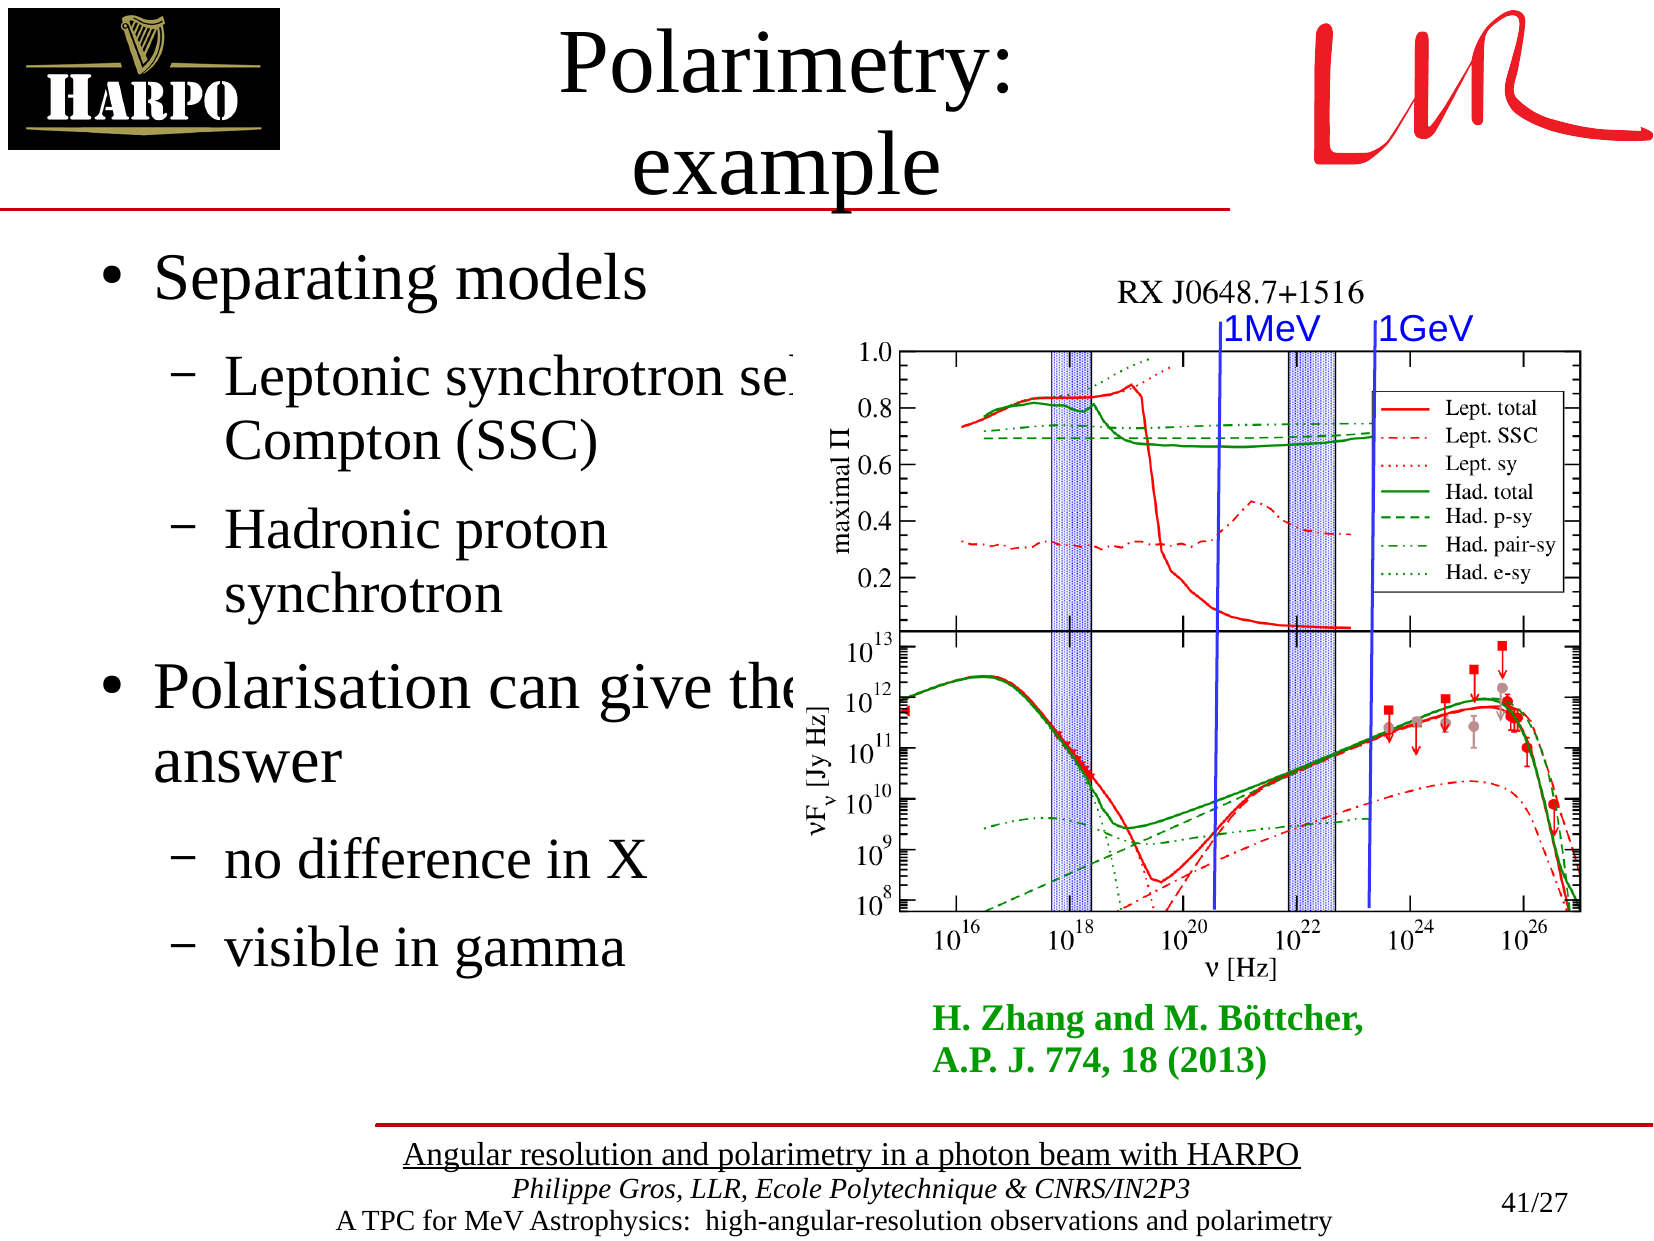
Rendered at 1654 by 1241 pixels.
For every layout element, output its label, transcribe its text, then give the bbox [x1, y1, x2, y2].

list Separating models Leptonic synchrotron self Compton (SSC) Hadronic proton synchrotron Polarisation can give the answer no difference in X visible in gamma [82, 239, 840, 1102]
picture [793, 272, 1606, 990]
text_box 1GeV [1363, 300, 1503, 357]
title Polarimetry: example [284, 10, 1290, 215]
text_box 1MeV [1208, 300, 1348, 357]
picture [8, 8, 280, 150]
picture [1314, 10, 1653, 165]
text_box H. Zhang and M. Böttcher, A.P. J. 774, 18 (2013) [917, 989, 1591, 1089]
